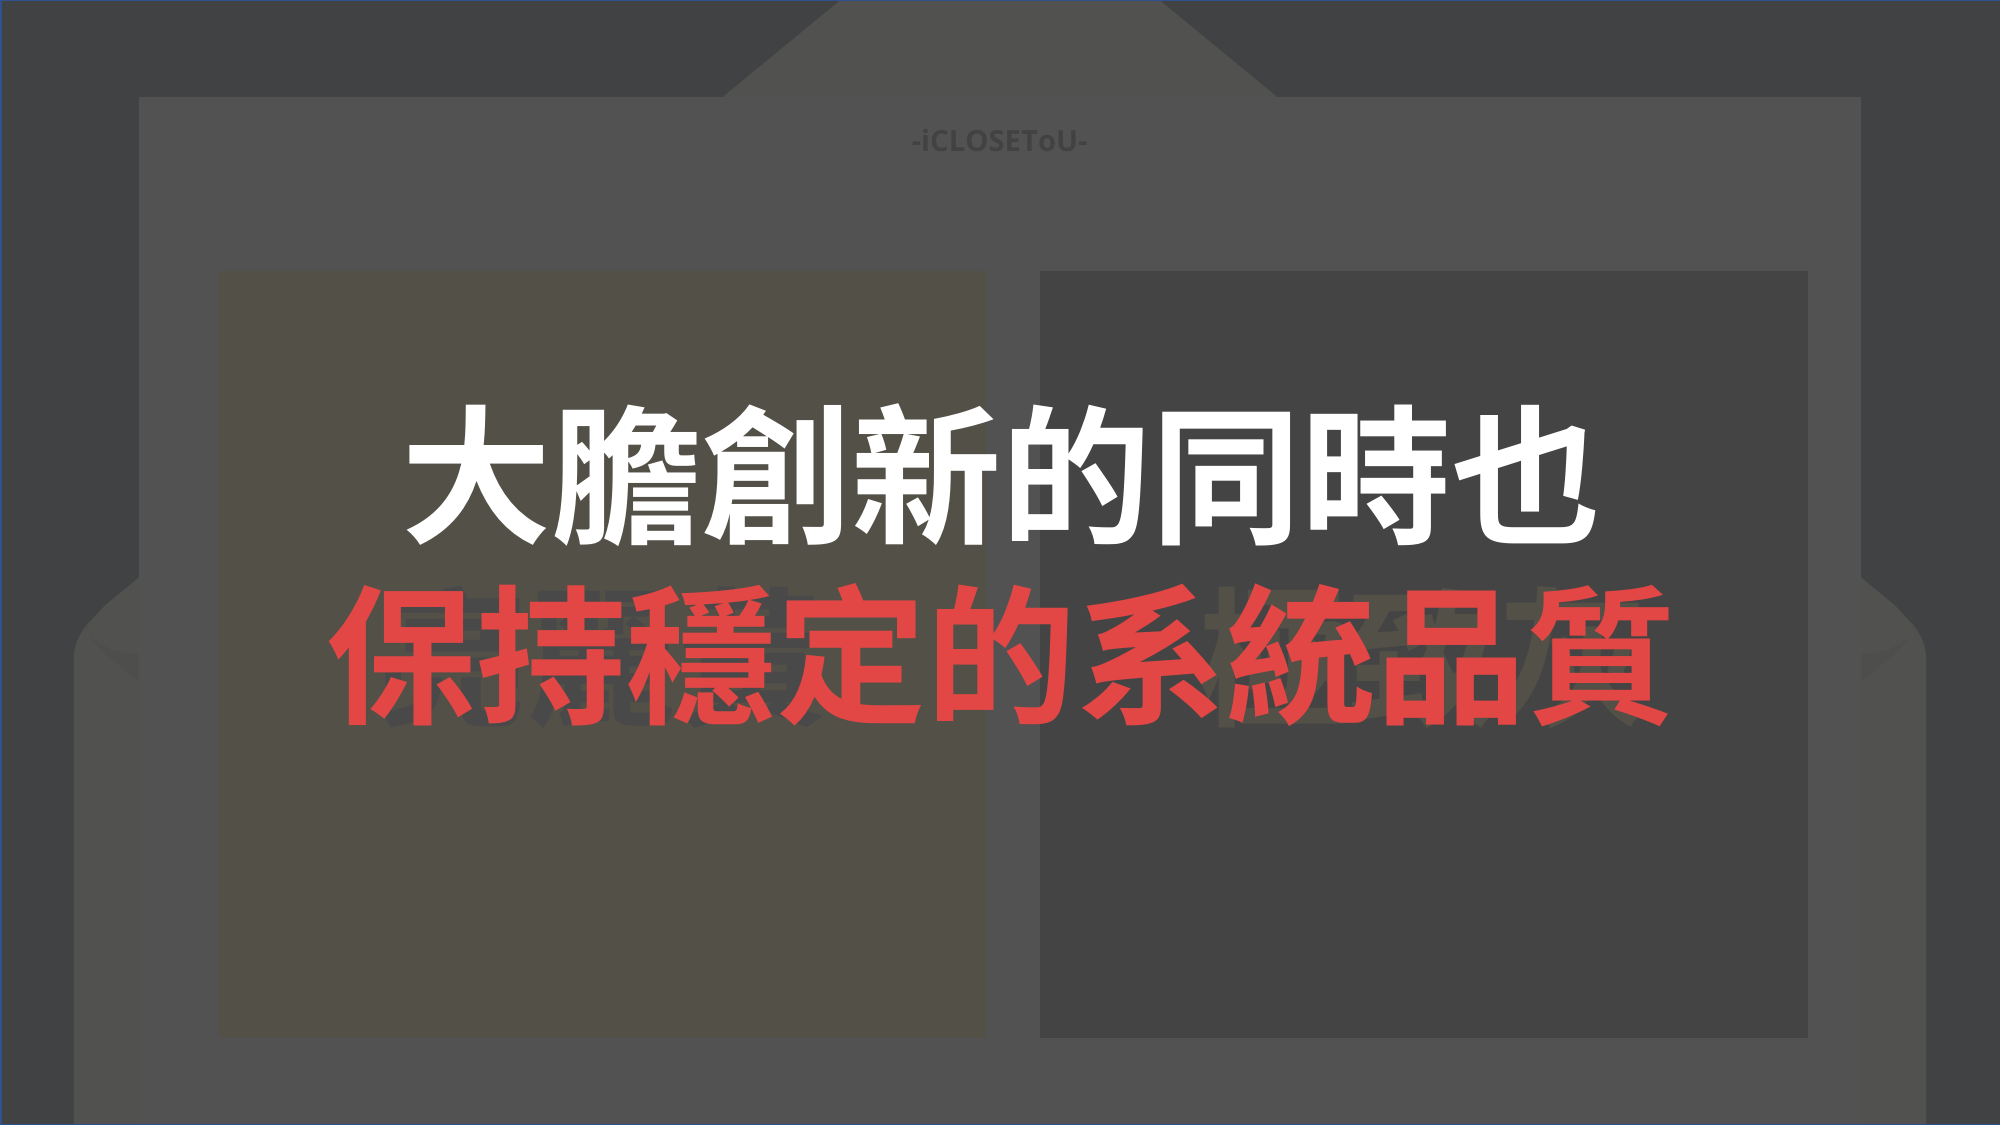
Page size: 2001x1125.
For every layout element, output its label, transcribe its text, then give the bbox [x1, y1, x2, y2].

text_box 大膽創新的同時也 保持穩定的系統品質 [1, 0, 2000, 1125]
